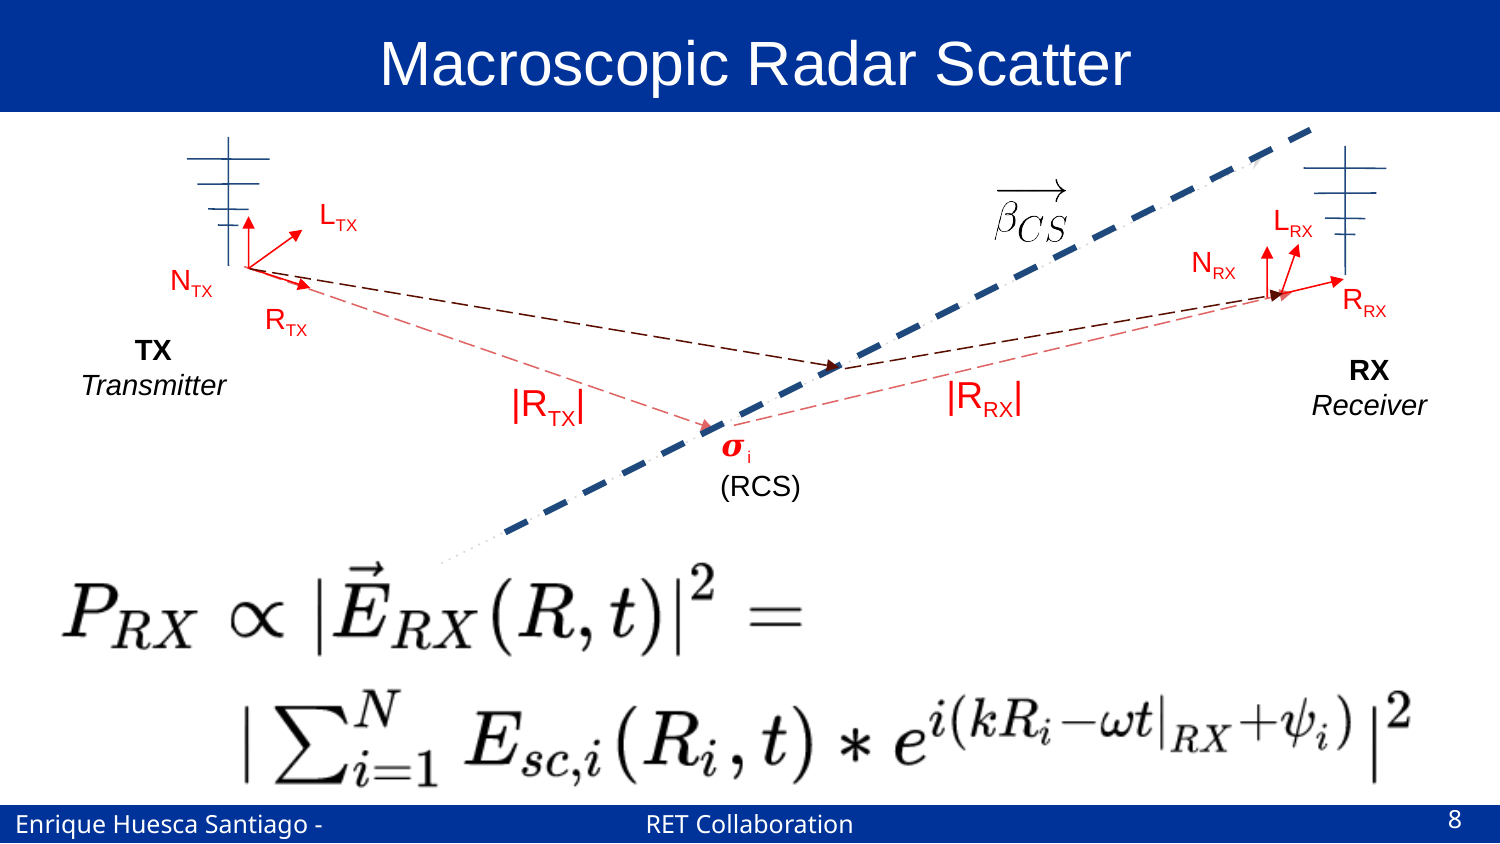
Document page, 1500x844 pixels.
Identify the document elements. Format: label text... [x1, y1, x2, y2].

text_box RX Receiver [1295, 336, 1443, 440]
text_box RRX [1327, 265, 1431, 336]
text_box NTX [154, 245, 259, 316]
text_box LTX [304, 180, 408, 251]
text_box |RRX| [920, 355, 1056, 438]
title Macroscopic Radar Scatter [57, 13, 1455, 108]
text_box NRX [1176, 227, 1280, 298]
text_box 𝝈i (RCS) [705, 410, 849, 518]
text_box TX Transmitter [56, 316, 250, 420]
slide_number <number> [1387, 788, 1478, 844]
text_box |RTX| [485, 364, 621, 446]
picture [60, 553, 1419, 795]
text_box LRX [1258, 186, 1362, 256]
text_box RTX [249, 285, 353, 356]
picture [994, 179, 1067, 242]
